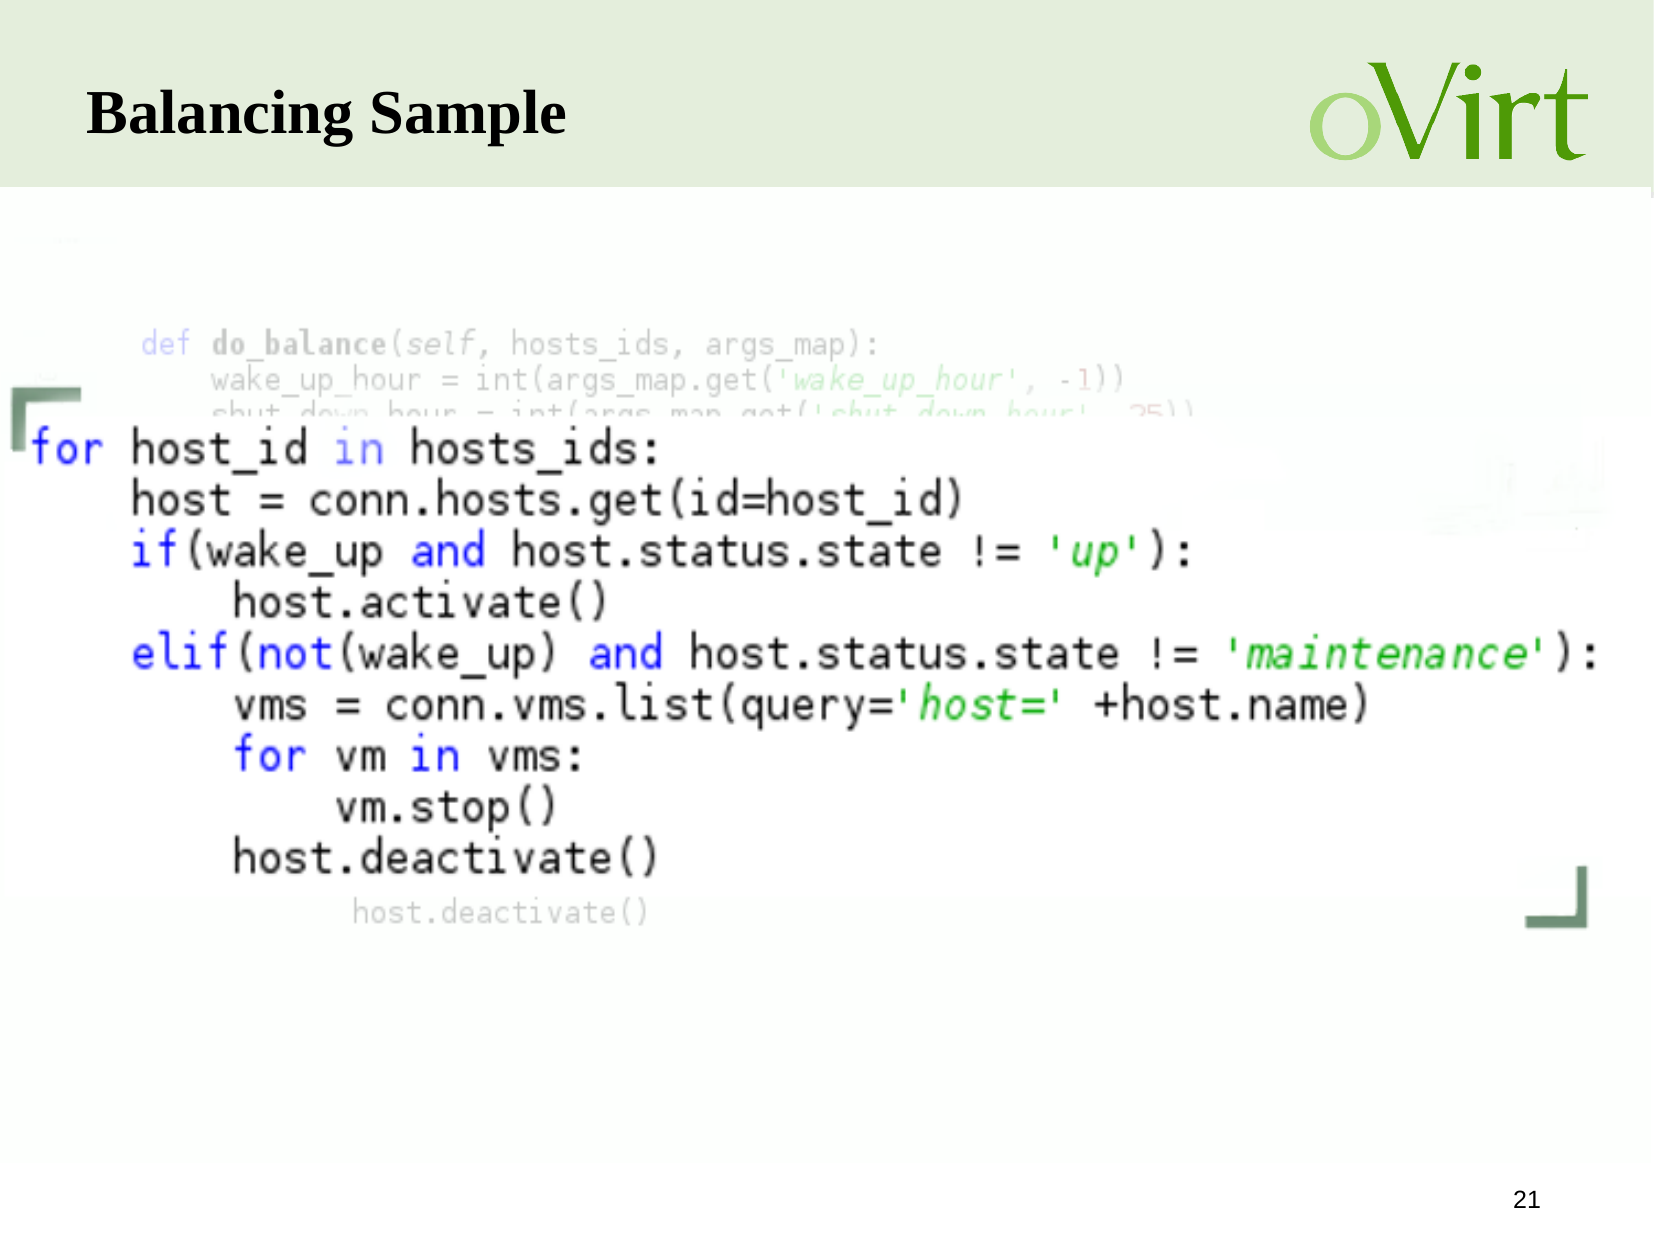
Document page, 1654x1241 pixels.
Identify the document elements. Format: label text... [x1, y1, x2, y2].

picture [1307, 36, 1613, 180]
title Balancing Sample [86, 36, 1307, 187]
picture [0, 187, 1651, 1163]
